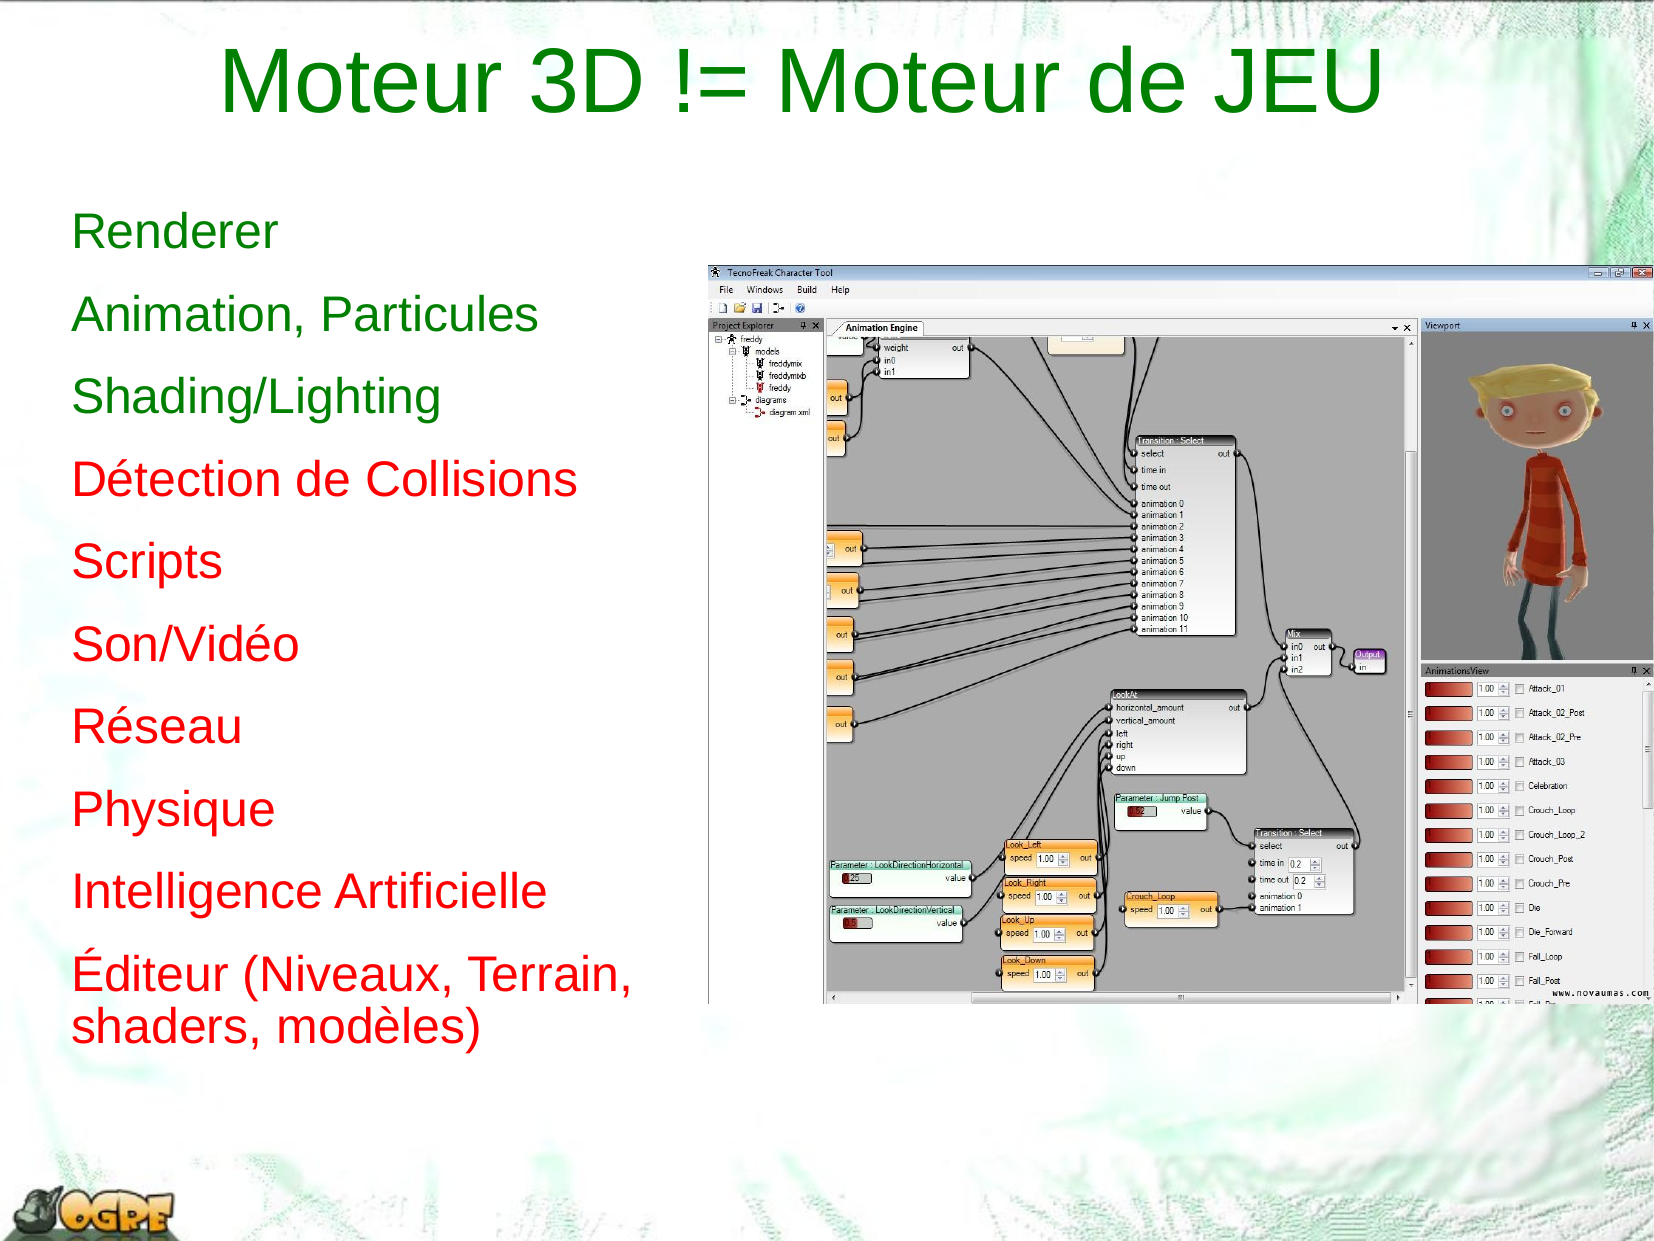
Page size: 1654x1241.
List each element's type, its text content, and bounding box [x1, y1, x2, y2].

picture [0, 0, 1654, 1241]
list Renderer Animation, Particules Shading/Lighting Détection de Collisions Scripts Son/Vidéo Réseau Physique Intelligence Artificielle Éditeur (Niveaux, Terrain, shaders, modèles) [71, 206, 798, 1140]
title Moteur 3D != Moteur de JEU [59, 0, 1548, 178]
